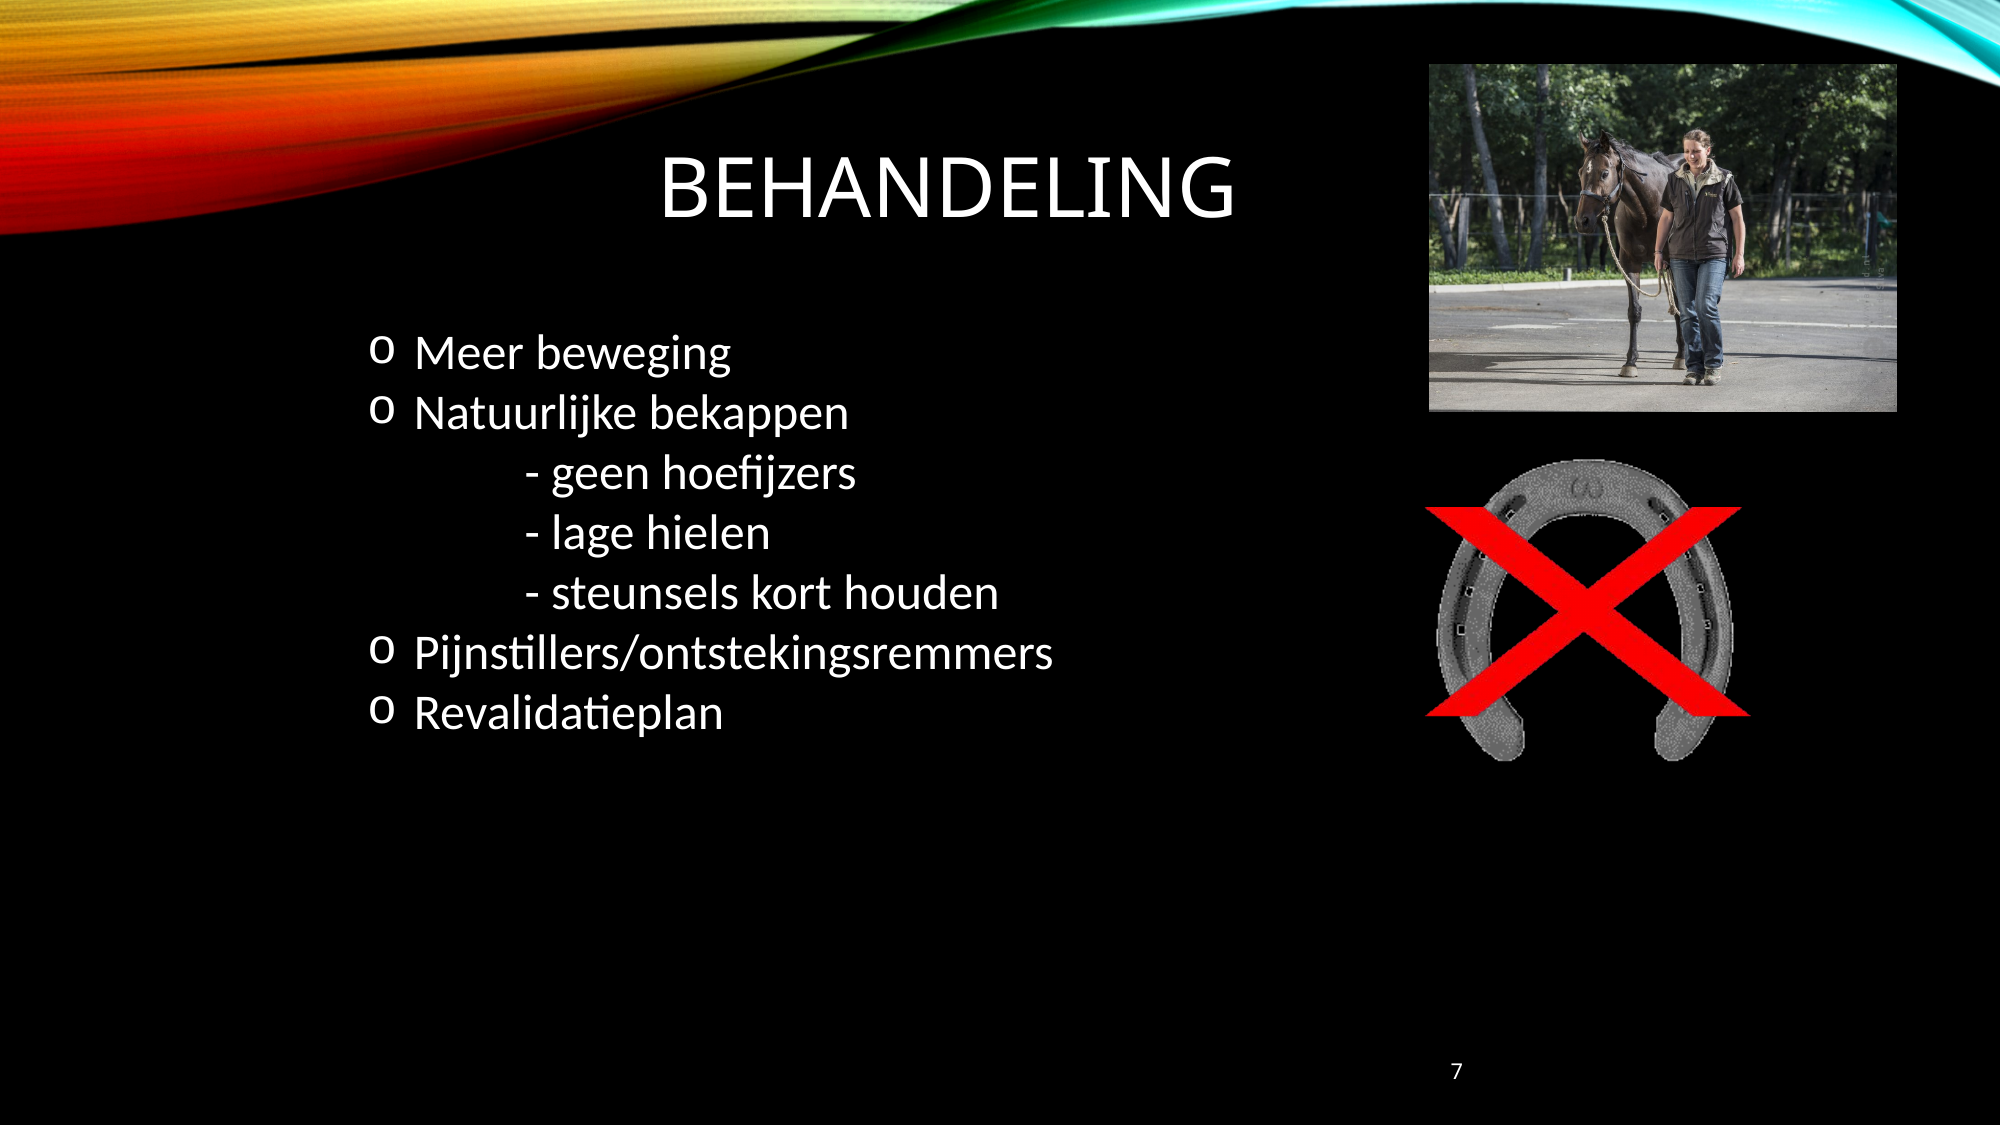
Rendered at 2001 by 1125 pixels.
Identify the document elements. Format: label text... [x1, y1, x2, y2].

text_box Meer beweging Natuurlijke bekappen - geen hoefijzers - lage hielen - steunsels kort houden Pijnstillers/ontstekingsremmers Revalidatieplan [352, 312, 1595, 752]
title behandeling [241, 84, 1429, 298]
picture [1350, 455, 1822, 769]
picture [1429, 64, 1897, 412]
text_box [1435, 1042, 1886, 1103]
